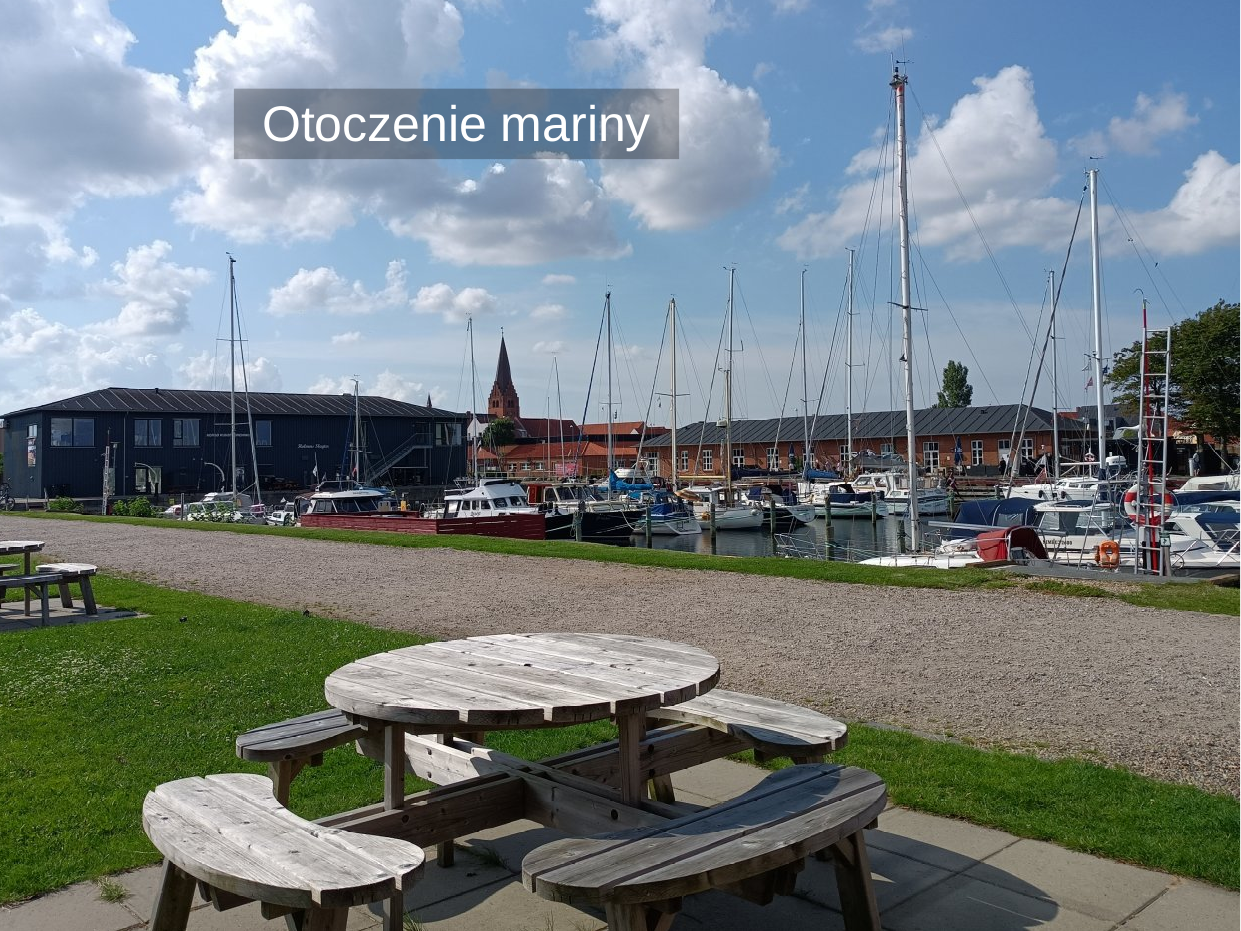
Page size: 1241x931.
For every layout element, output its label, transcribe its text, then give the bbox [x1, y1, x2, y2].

text_box Otoczenie mariny [233, 88, 680, 160]
picture [0, 0, 1241, 931]
